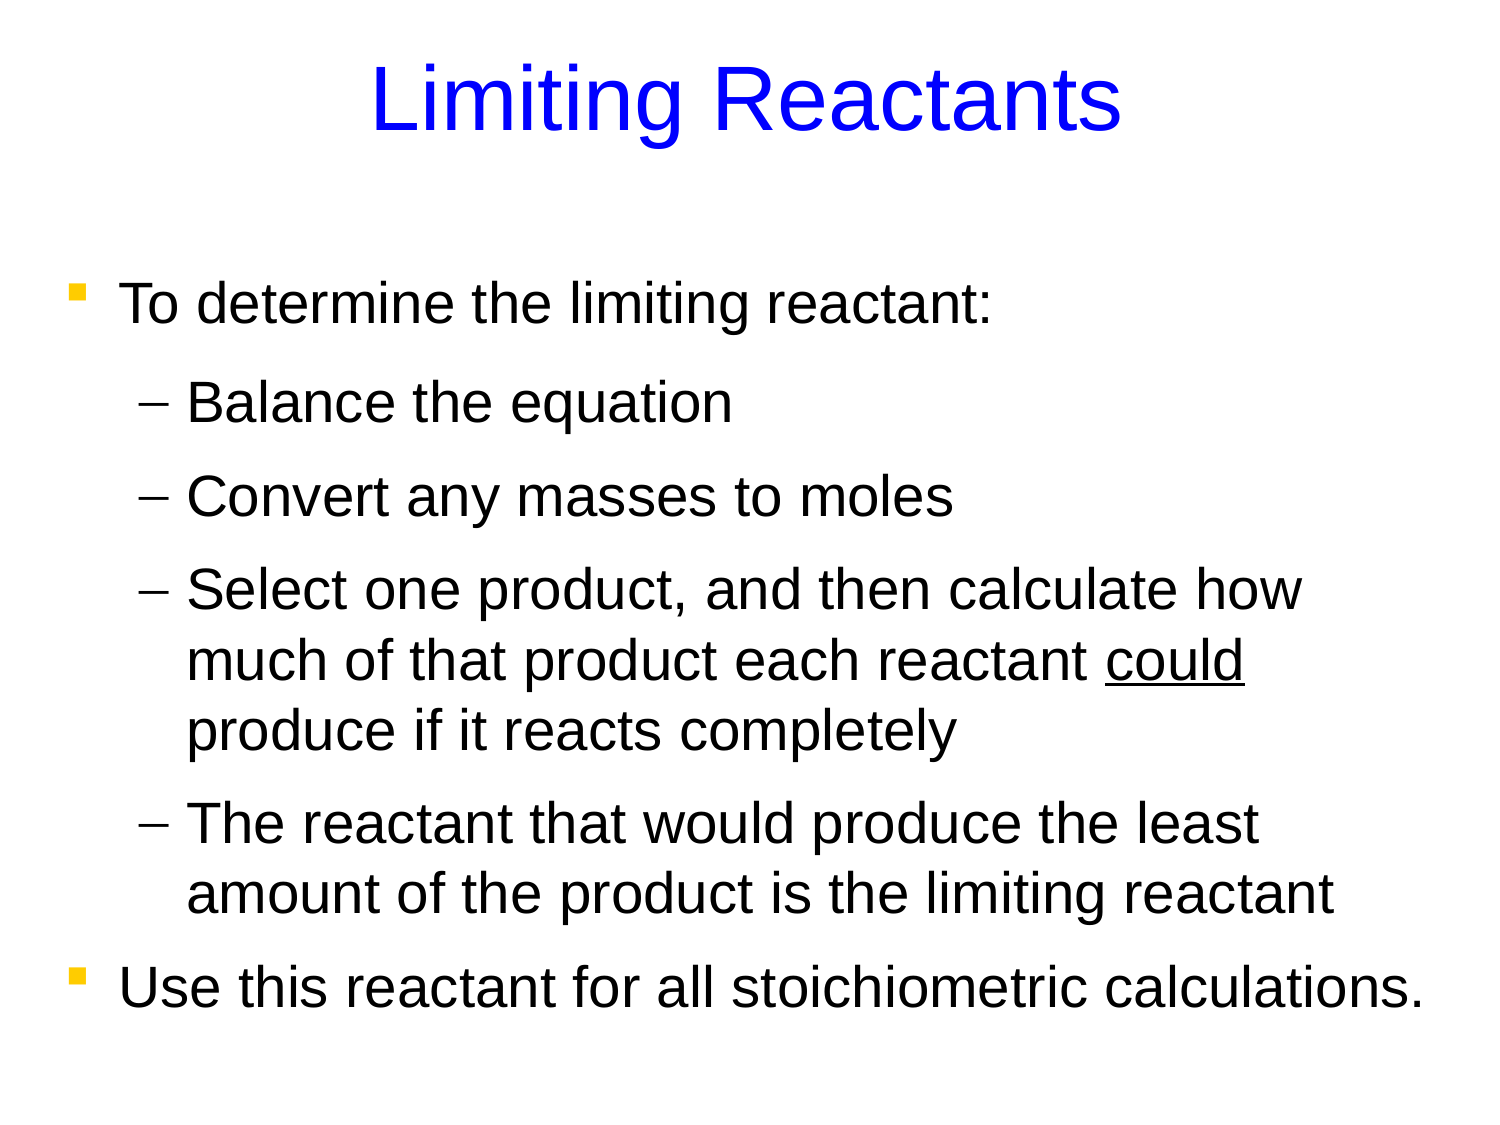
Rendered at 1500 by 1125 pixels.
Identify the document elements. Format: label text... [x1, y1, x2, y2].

title Limiting Reactants [49, 30, 1446, 157]
list To determine the limiting reactant: Balance the equation Convert any masses to moles Select one product, and then calculate how much of that product each reactant could produce if it reacts completely The reactant that would produce the least amount of the product is the limiting reactant Use this reactant for all stoichiometric calculations. [49, 187, 1451, 1060]
